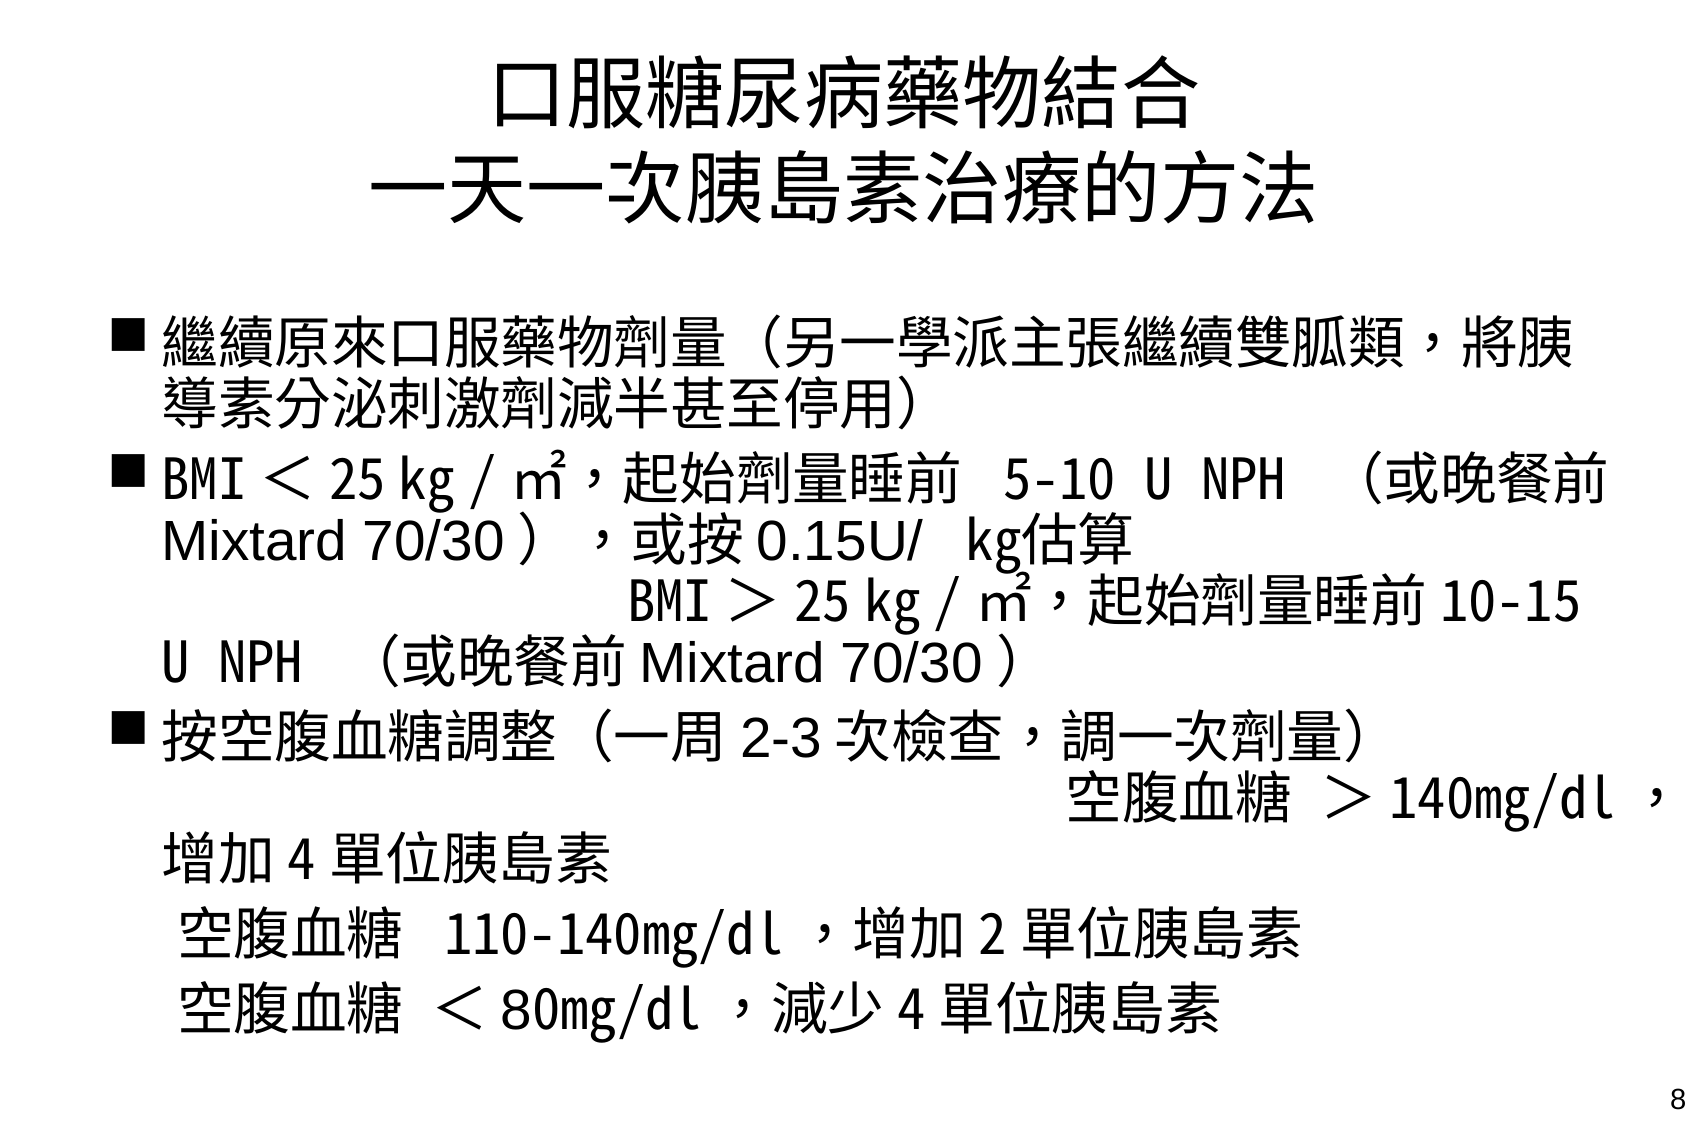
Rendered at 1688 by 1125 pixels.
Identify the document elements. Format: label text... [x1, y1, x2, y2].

title 口服糖尿病藥物結合 一天一次胰島素治療的方法 [84, 45, 1604, 233]
list 繼續原來口服藥物劑量（另一學派主張繼續雙胍類，將胰導素分泌刺激劑減半甚至停用） BMI＜25㎏/㎡，起始劑量睡前 5-10 U NPH （或晚餐前Mixtard 70/30），或按0.15U/ ㎏估算 BMI＞25㎏/㎡，起始劑量睡前10-15 U NPH （或晚餐前Mixtard 70/30） 按空腹血糖調整（一周2-3次檢查，調一次劑量） 空腹血糖 ＞140mg/dl，增加4單位胰島素 空腹血糖 110-140mg/dl，增加2單位胰島素 空腹血糖 ＜80mg/dl，減少4單位胰島素 [99, 299, 1638, 1059]
